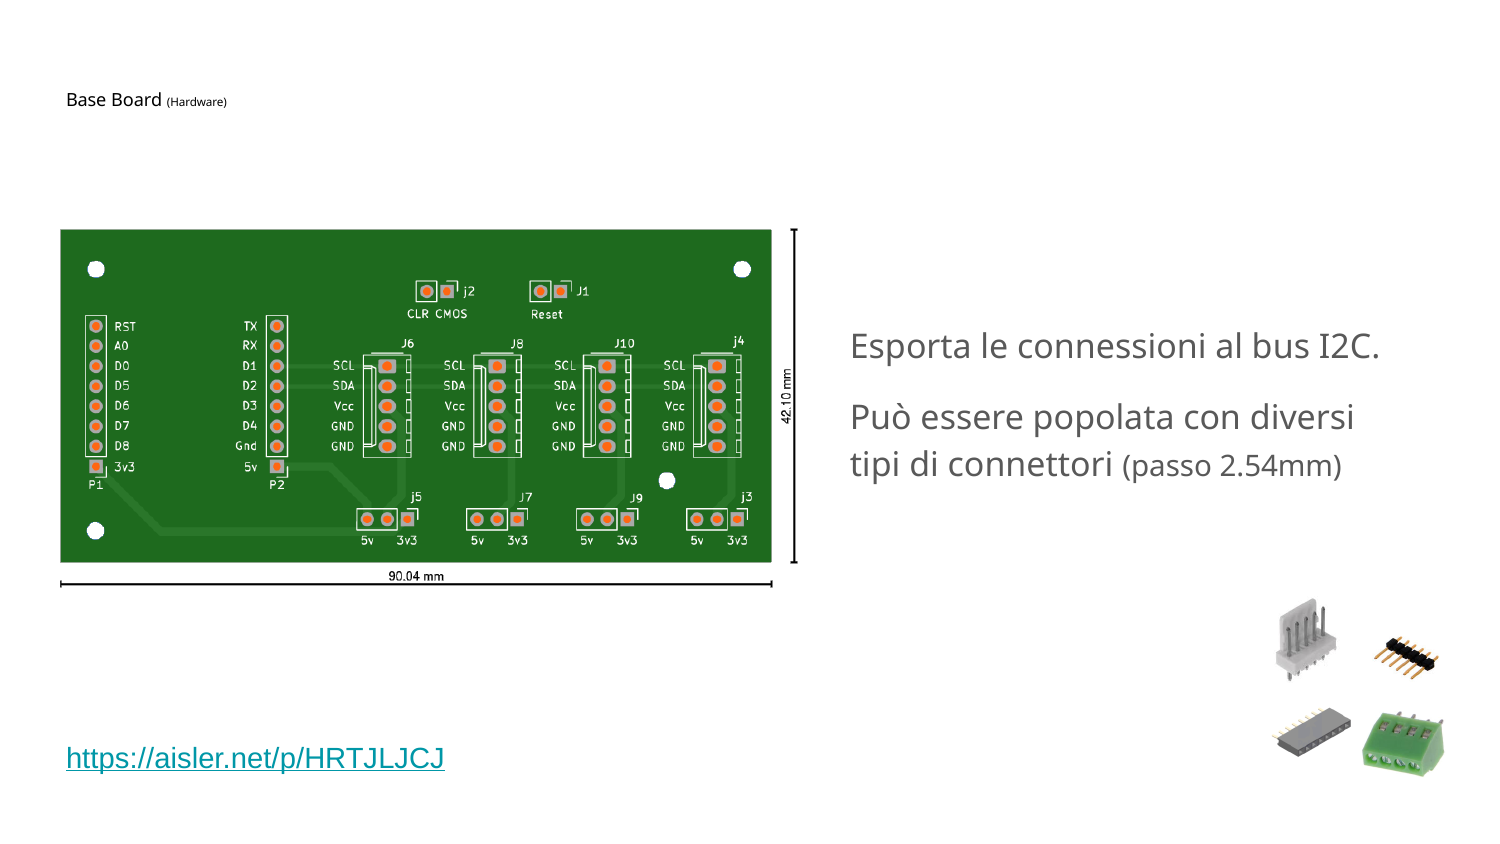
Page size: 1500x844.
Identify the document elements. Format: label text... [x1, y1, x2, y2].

picture [51, 134, 839, 595]
list Esporta le connessioni al bus I2C. Può essere popolata con diversi tipi di connettori (passo 2.54mm) [839, 303, 1406, 541]
picture [1261, 582, 1460, 790]
text_box https://aisler.net/p/HRTJLJCJ [51, 724, 544, 790]
title Base Board (Hardware) [51, 72, 1449, 167]
